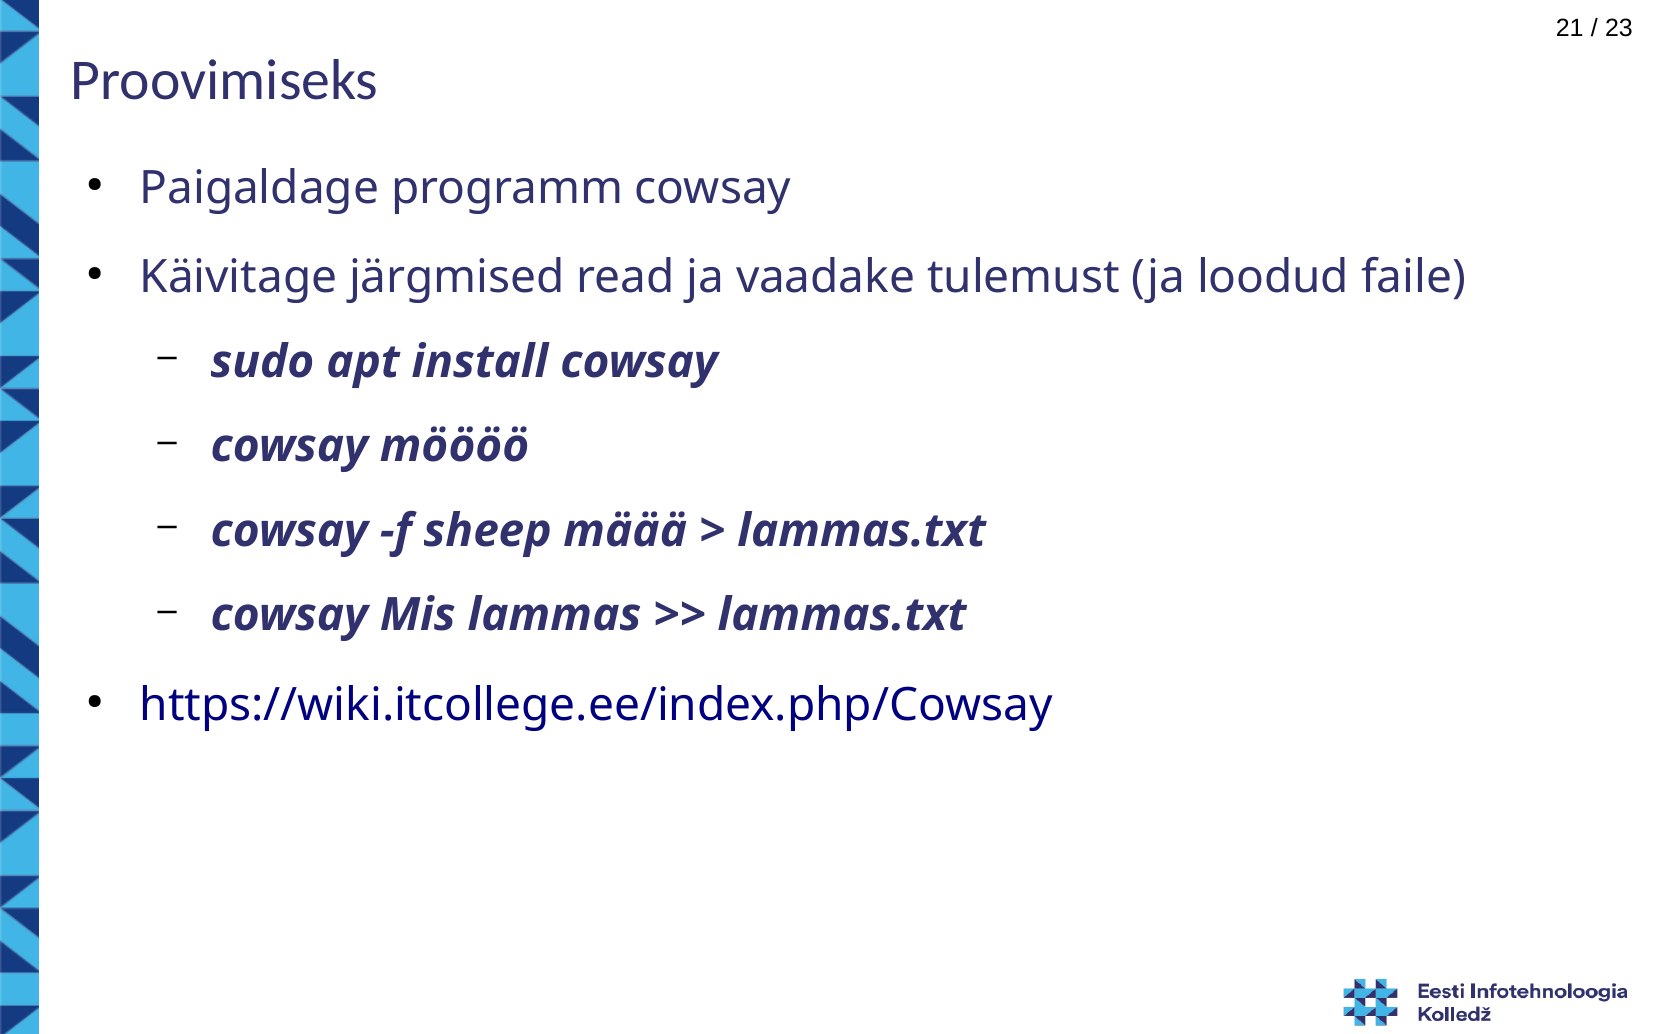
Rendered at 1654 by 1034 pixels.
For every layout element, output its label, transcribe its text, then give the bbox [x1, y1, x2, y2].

list Paigaldage programm cowsay Käivitage järgmised read ja vaadake tulemust (ja loodud faile) sudo apt install cowsay cowsay möööö cowsay -f sheep määä > lammas.txt cowsay Mis lammas >> lammas.txt https://wiki.itcollege.ee/index.php/Cowsay [68, 153, 1630, 957]
title Proovimiseks [70, 41, 1630, 130]
